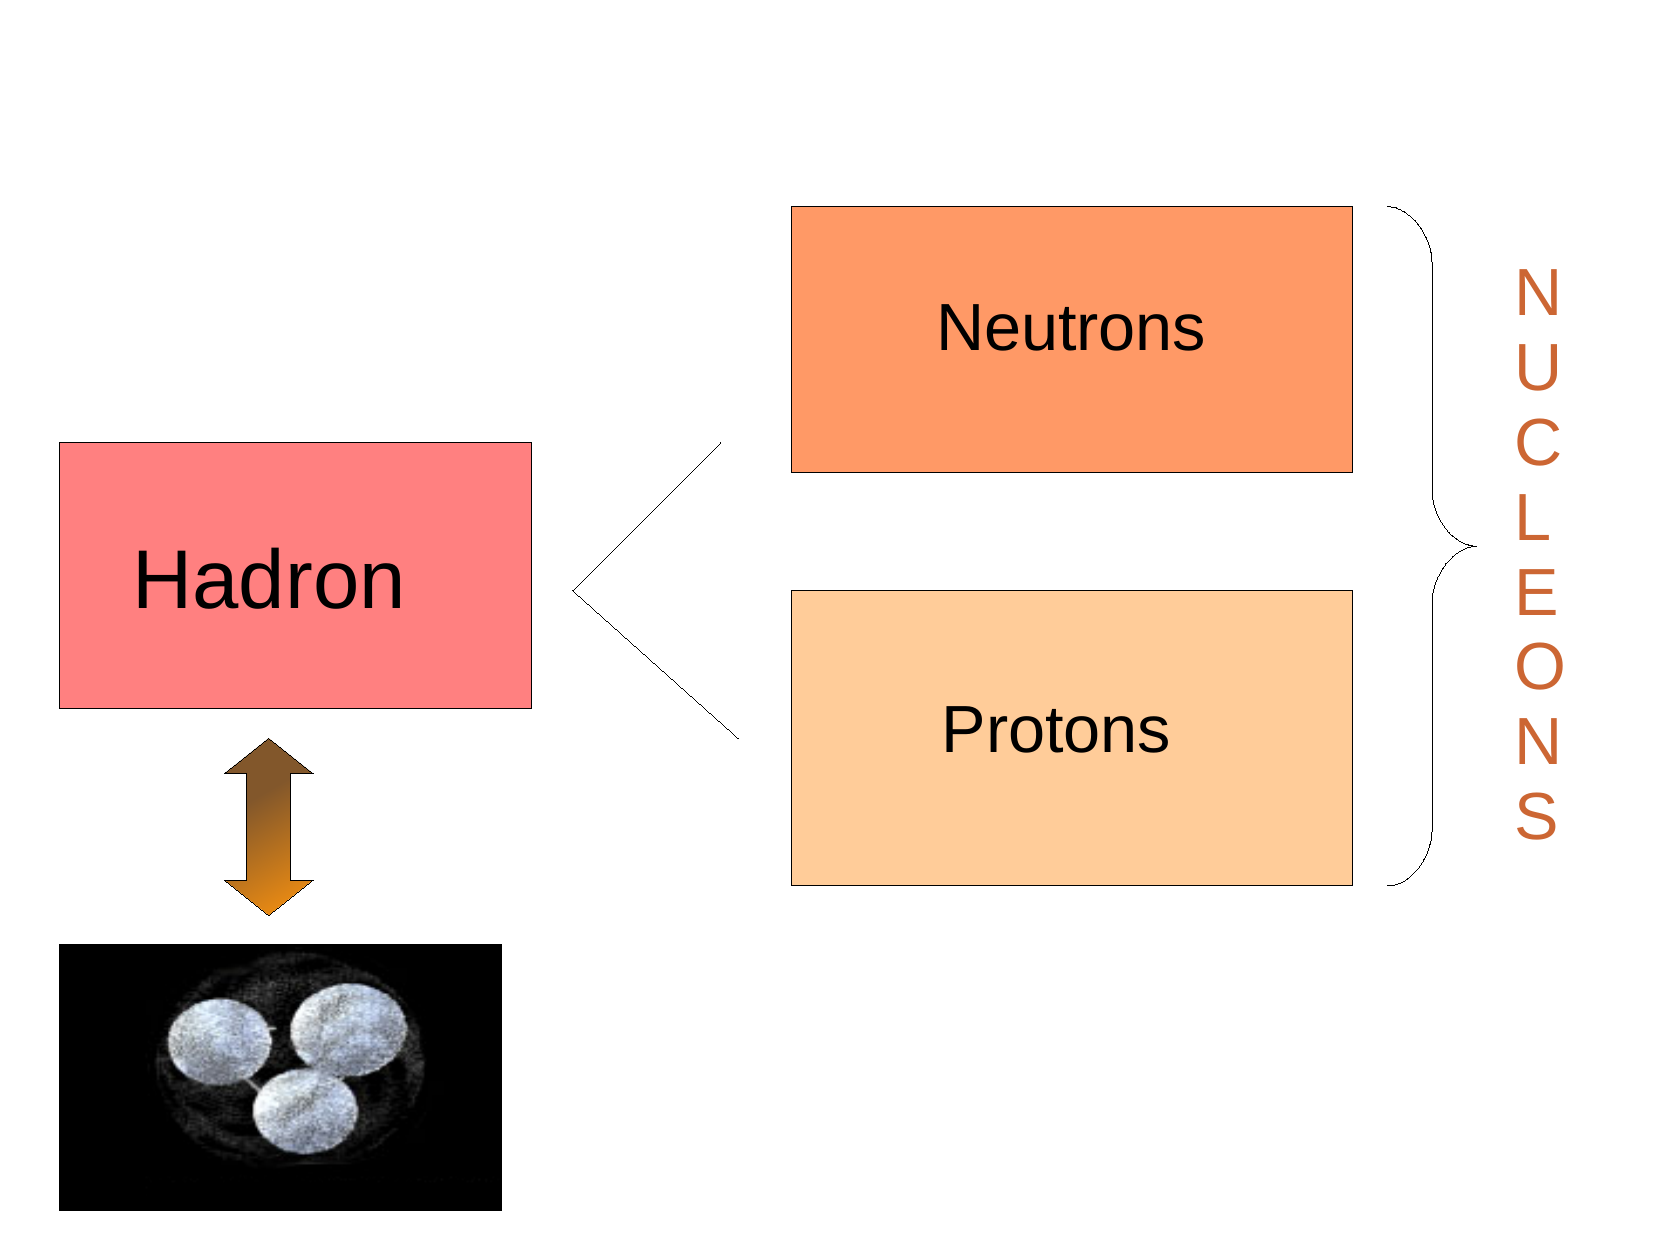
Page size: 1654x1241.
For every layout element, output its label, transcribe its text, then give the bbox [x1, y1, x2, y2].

text_box N U C L E O N S [1500, 248, 1654, 861]
text_box [59, 442, 532, 709]
text_box [224, 738, 314, 916]
picture [59, 944, 502, 1211]
text_box Hadron [118, 525, 562, 680]
text_box [791, 590, 1353, 886]
text_box Protons [927, 685, 1312, 775]
text_box [791, 206, 1353, 473]
text_box Neutrons [921, 282, 1247, 373]
